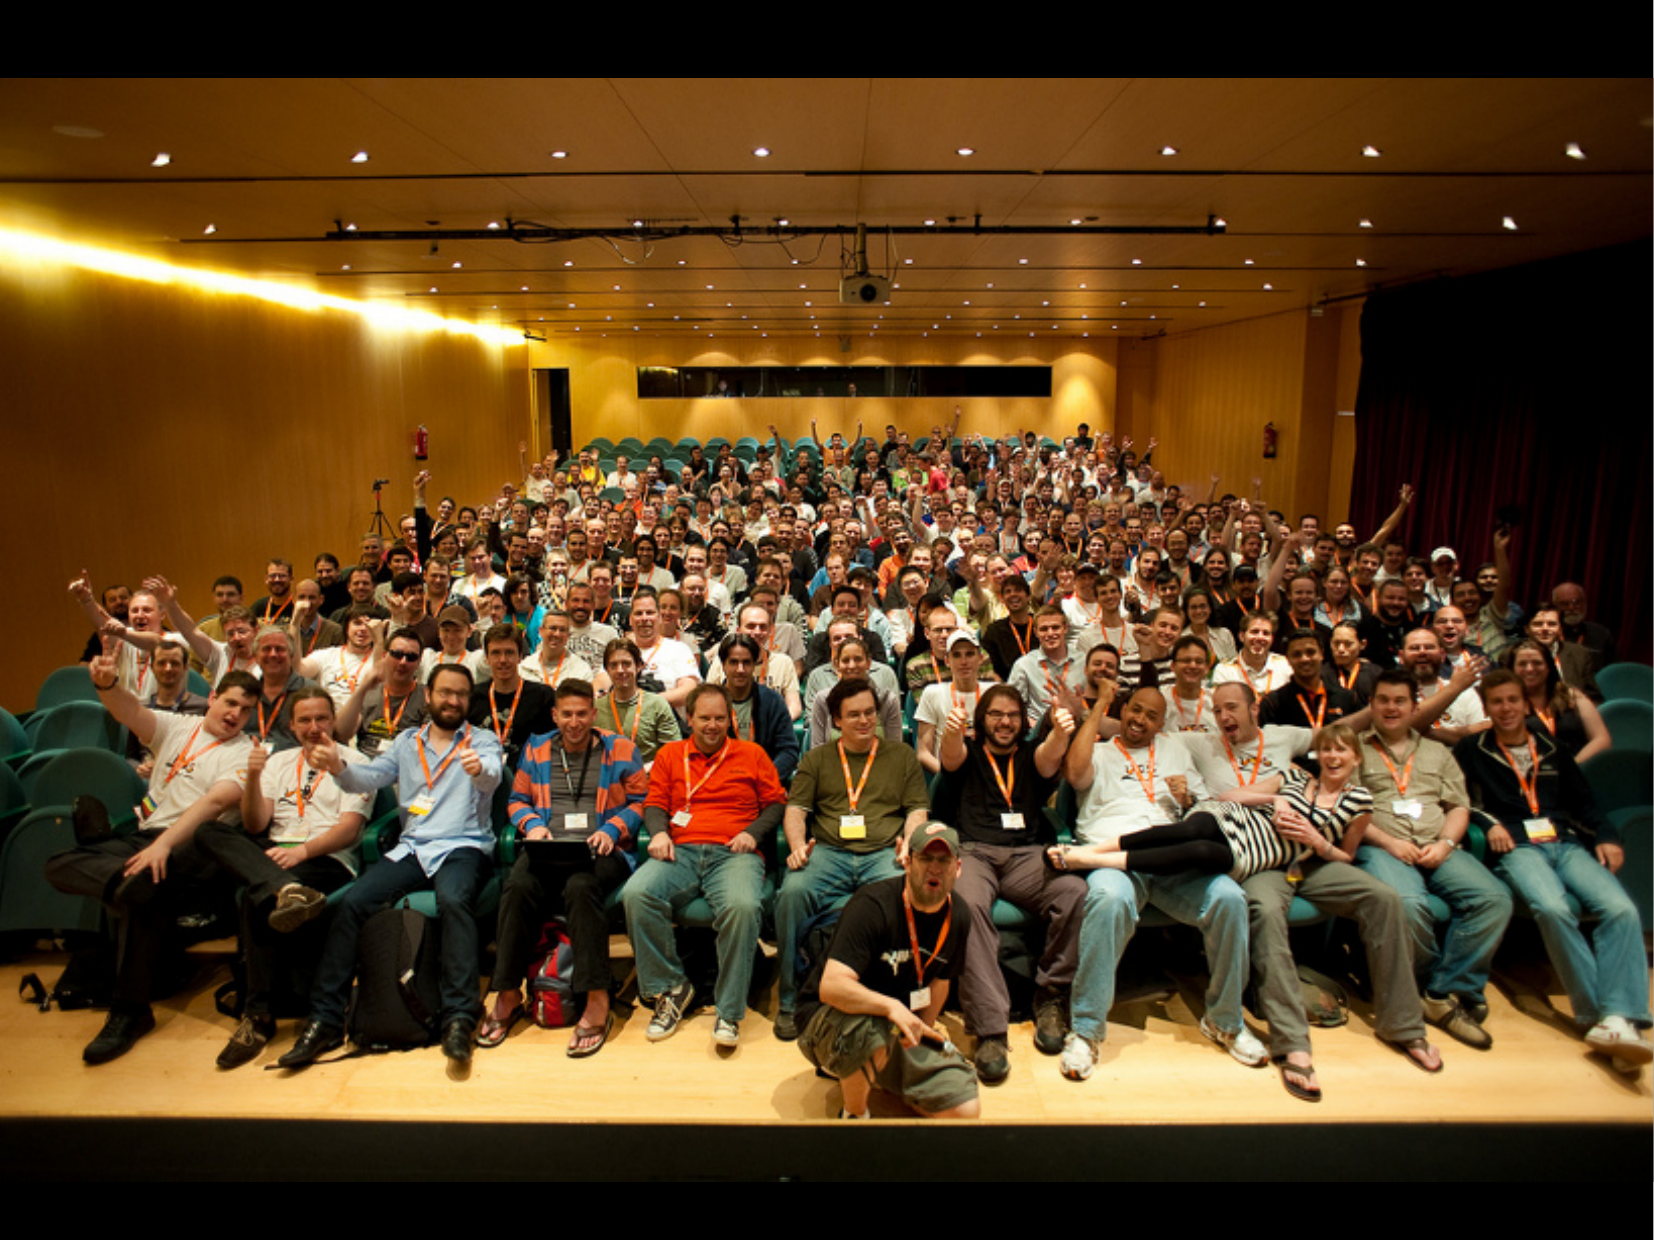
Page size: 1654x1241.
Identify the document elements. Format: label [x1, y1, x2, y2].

picture [0, 78, 1654, 1182]
